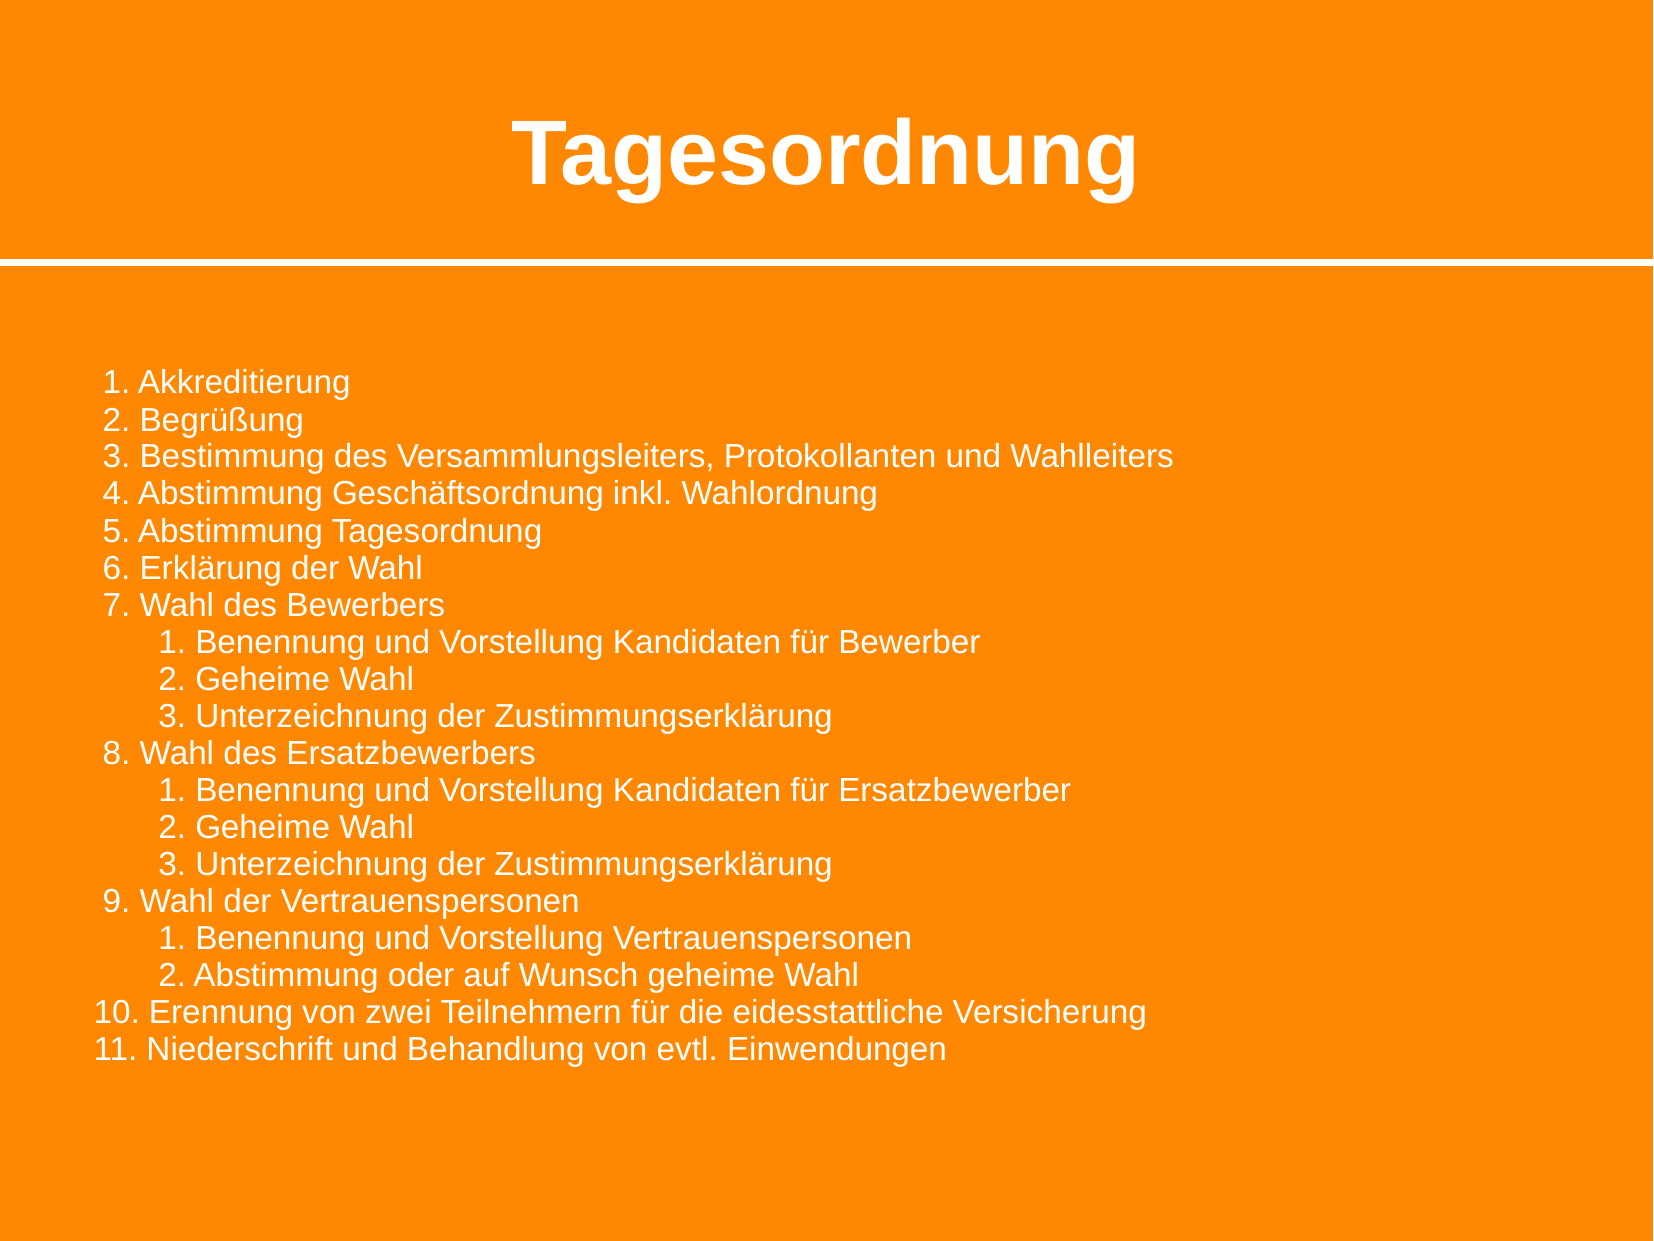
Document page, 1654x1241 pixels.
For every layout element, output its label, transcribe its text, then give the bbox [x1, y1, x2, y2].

title Tagesordnung [82, 49, 1571, 257]
subtitle 1. Akkreditierung 2. Begrüßung 3. Bestimmung des Versammlungsleiters, Protokollanten und Wahlleiters 4. Abstimmung Geschäftsordnung inkl. Wahlordnung 5. Abstimmung Tagesordnung 6. Erklärung der Wahl 7. Wahl des Bewerbers 1. Benennung und Vorstellung Kandidaten für Bewerber 2. Geheime Wahl 3. Unterzeichnung der Zustimmungserklärung 8. Wahl des Ersatzbewerbers 1. Benennung und Vorstellung Kandidaten für Ersatzbewerber 2. Geheime Wahl 3. Unterzeichnung der Zustimmungserklärung 9. Wahl der Vertrauenspersonen 1. Benennung und Vorstellung Vertrauenspersonen 2. Abstimmung oder auf Wunsch geheime Wahl 10. Erennung von zwei Teilnehmern für die eidesstattliche Versicherung 11. Niederschrift und Behandlung von evtl. Einwendungen [75, 306, 1563, 1126]
